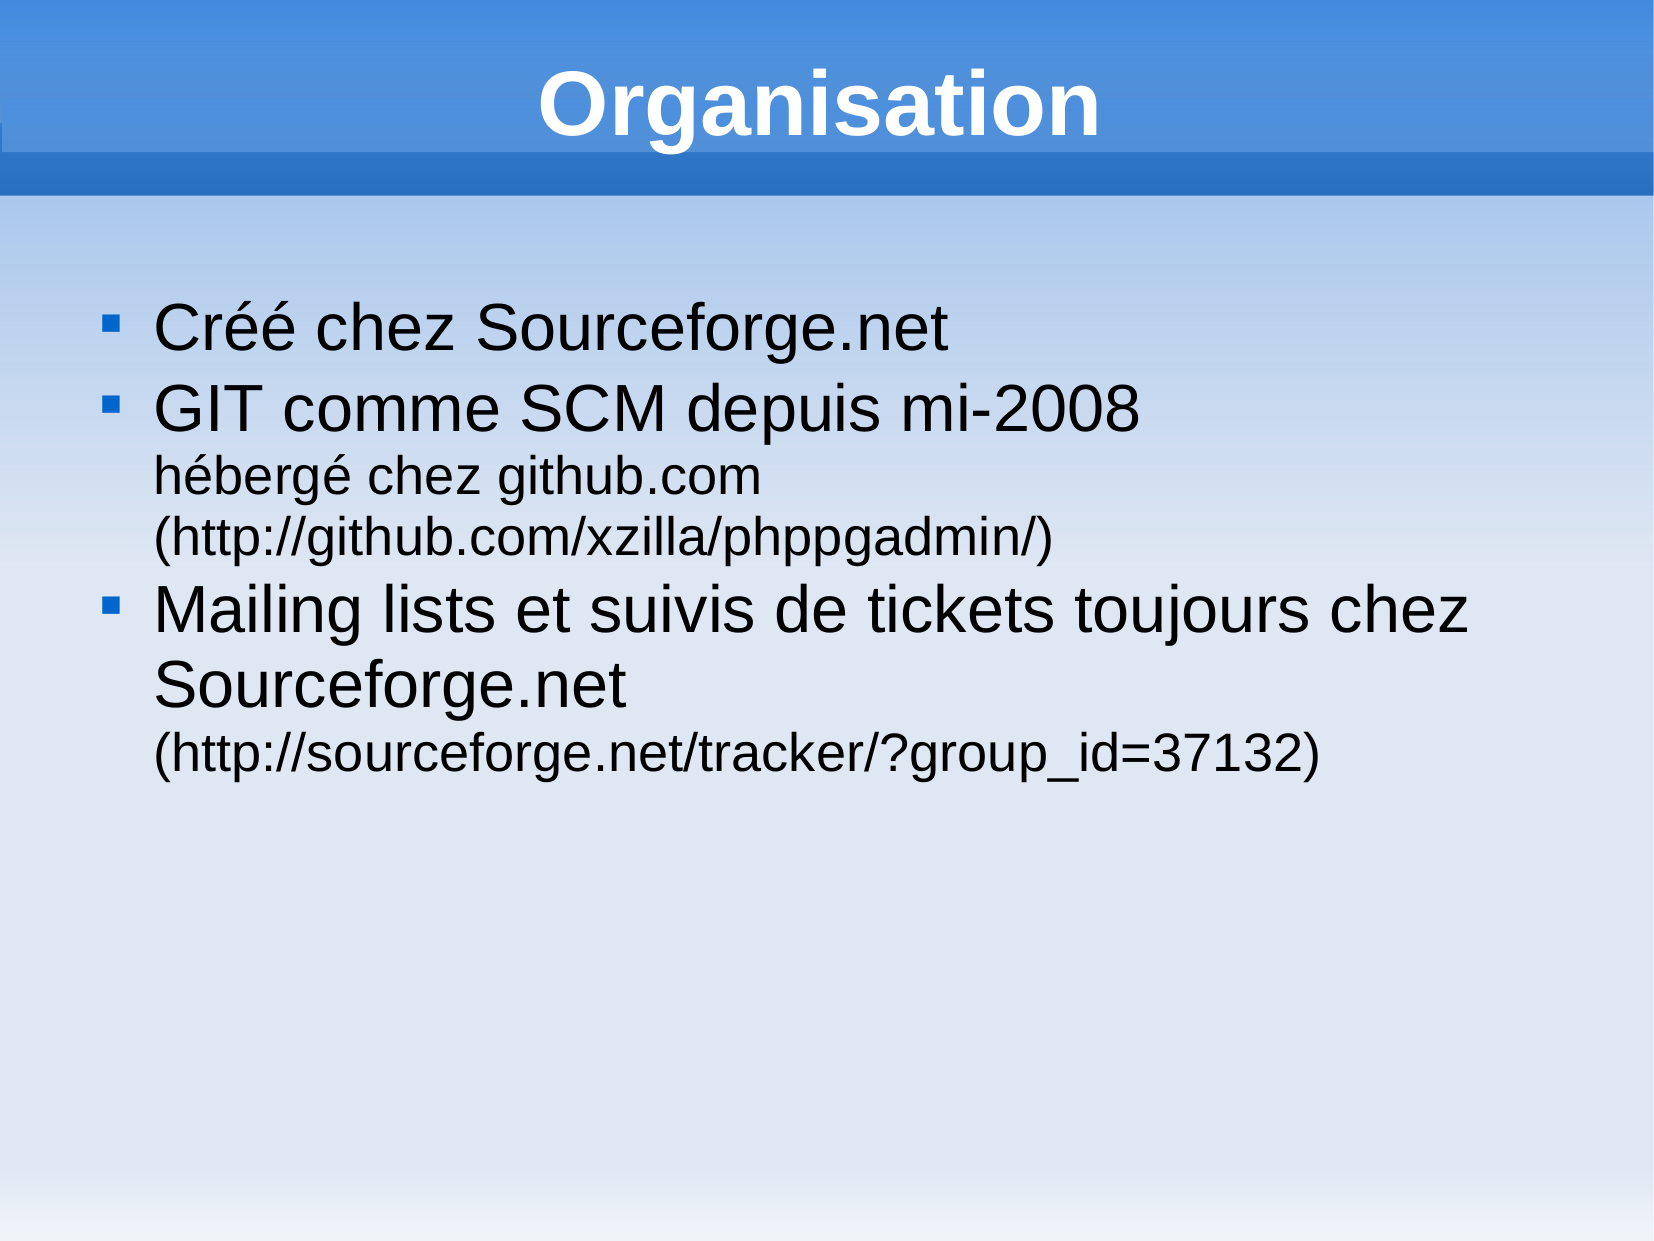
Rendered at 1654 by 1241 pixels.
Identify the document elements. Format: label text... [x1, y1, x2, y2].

title Organisation [76, 7, 1565, 200]
list Créé chez Sourceforge.net GIT comme SCM depuis mi-2008 hébergé chez github.com (http://github.com/xzilla/phppgadmin/) Mailing lists et suivis de tickets toujours chez Sourceforge.net (http://sourceforge.net/tracker/?group_id=37132) [82, 290, 1571, 1094]
picture [0, 0, 1654, 1241]
